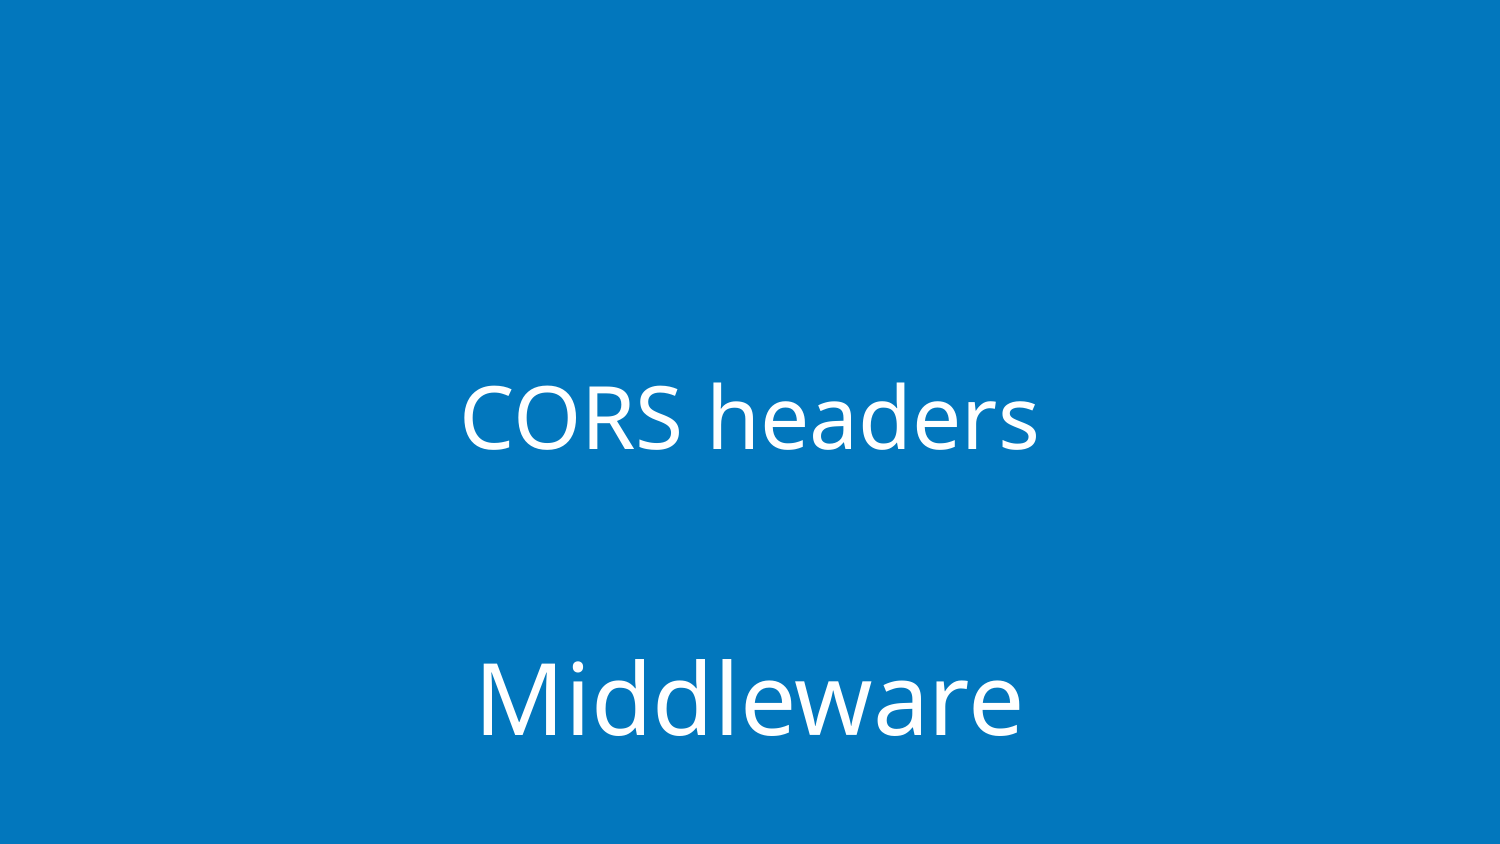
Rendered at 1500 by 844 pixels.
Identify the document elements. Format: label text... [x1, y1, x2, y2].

text_box Middleware [75, 568, 1425, 771]
title CORS headers [75, 58, 1425, 568]
